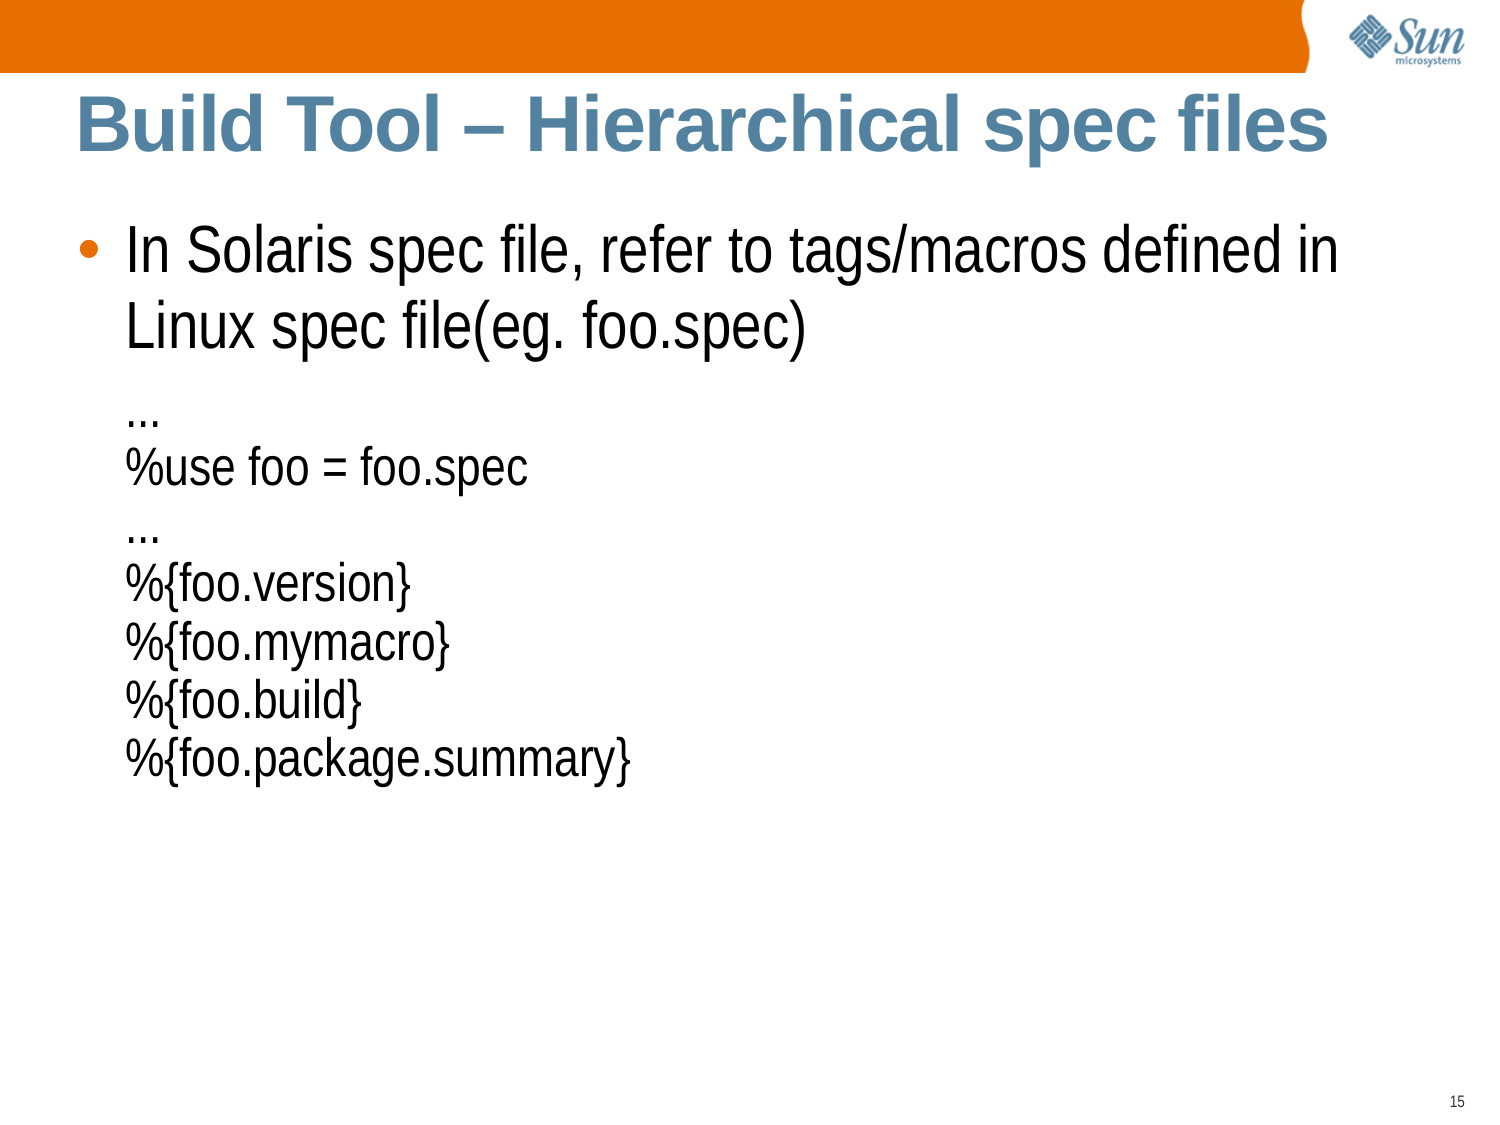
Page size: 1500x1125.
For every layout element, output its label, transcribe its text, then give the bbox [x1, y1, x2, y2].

picture [0, 0, 1500, 73]
list ... %use foo = foo.spec ... %{foo.version} %{foo.mymacro} %{foo.build} %{foo.package.summary} [125, 402, 1462, 938]
list In Solaris spec file, refer to tags/macros defined in Linux spec file(eg. foo.spec) [57, 209, 1395, 480]
title Build Tool – Hierarchical spec files [75, 87, 1486, 192]
